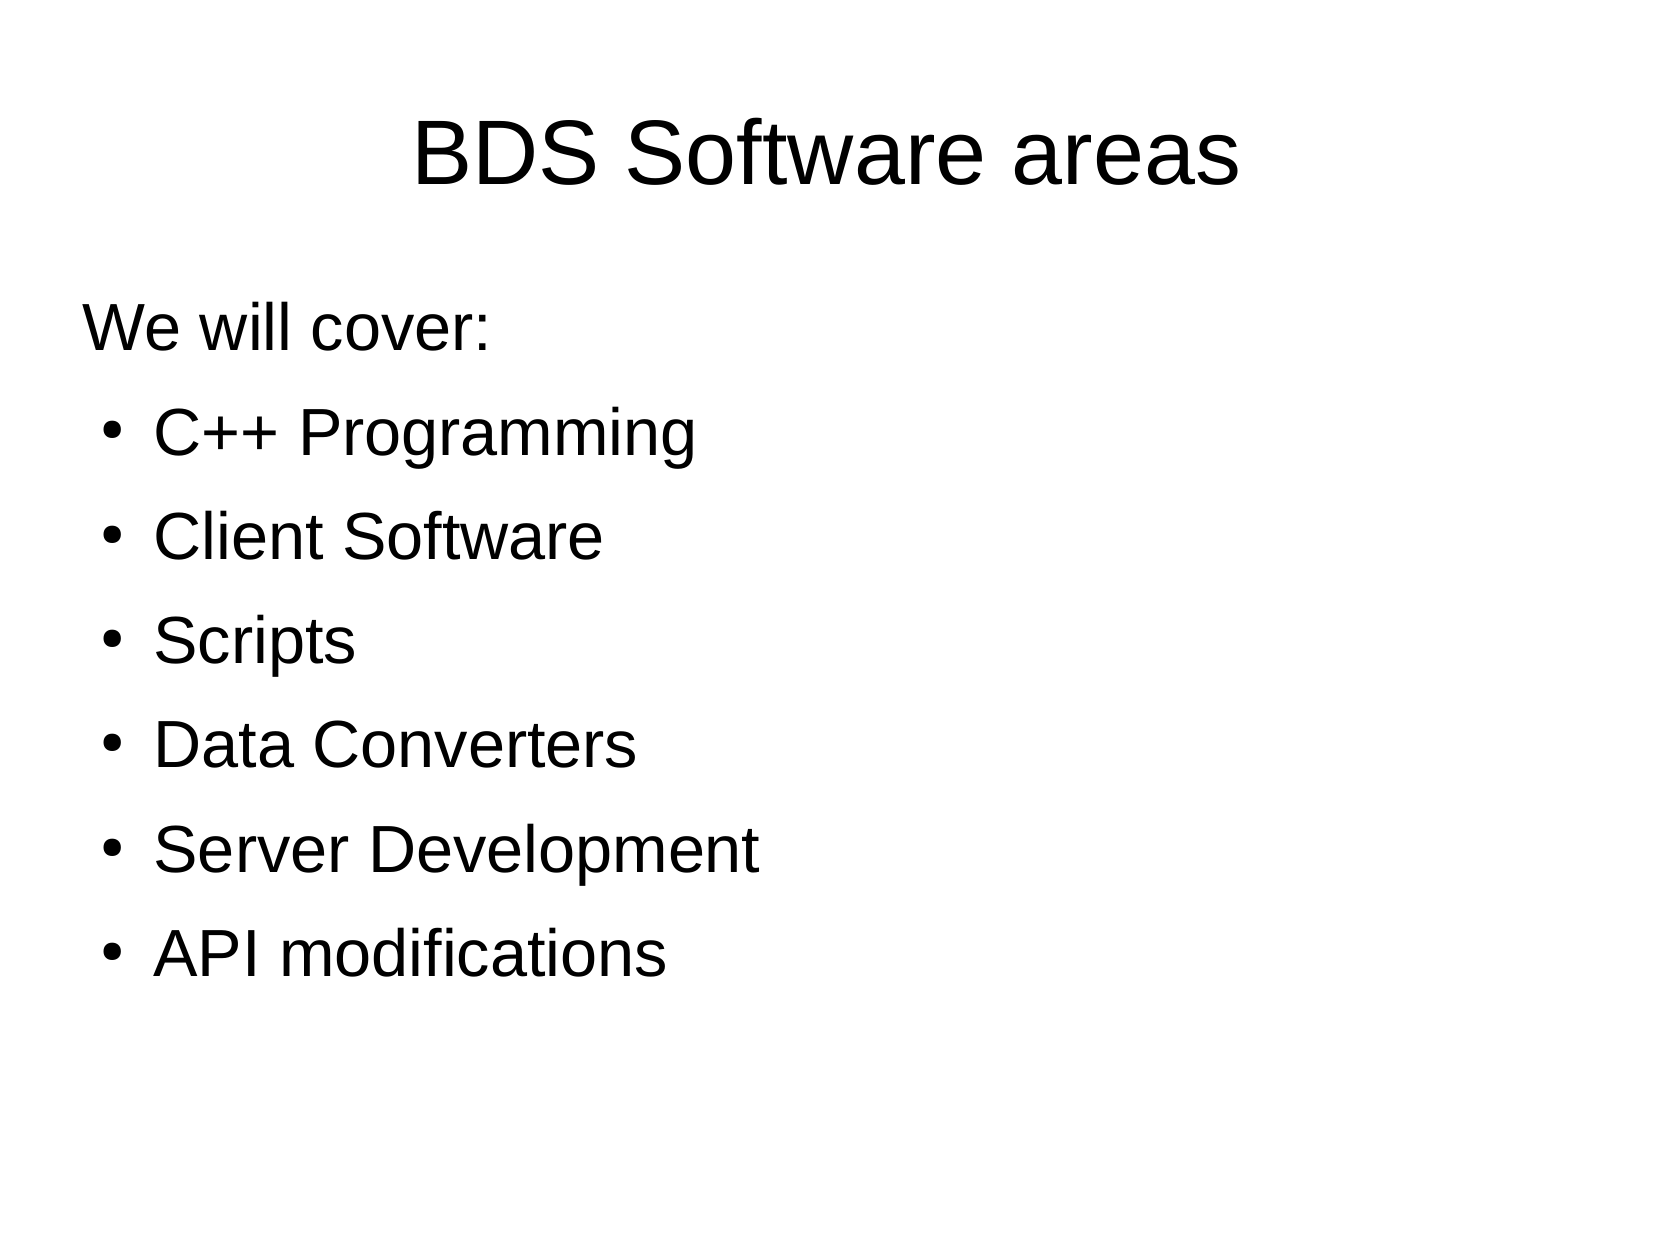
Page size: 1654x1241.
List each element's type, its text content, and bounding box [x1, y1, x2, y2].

title BDS Software areas [82, 56, 1571, 250]
list We will cover: C++ Programming Client Software Scripts Data Converters Server Development API modifications [82, 290, 1571, 1094]
